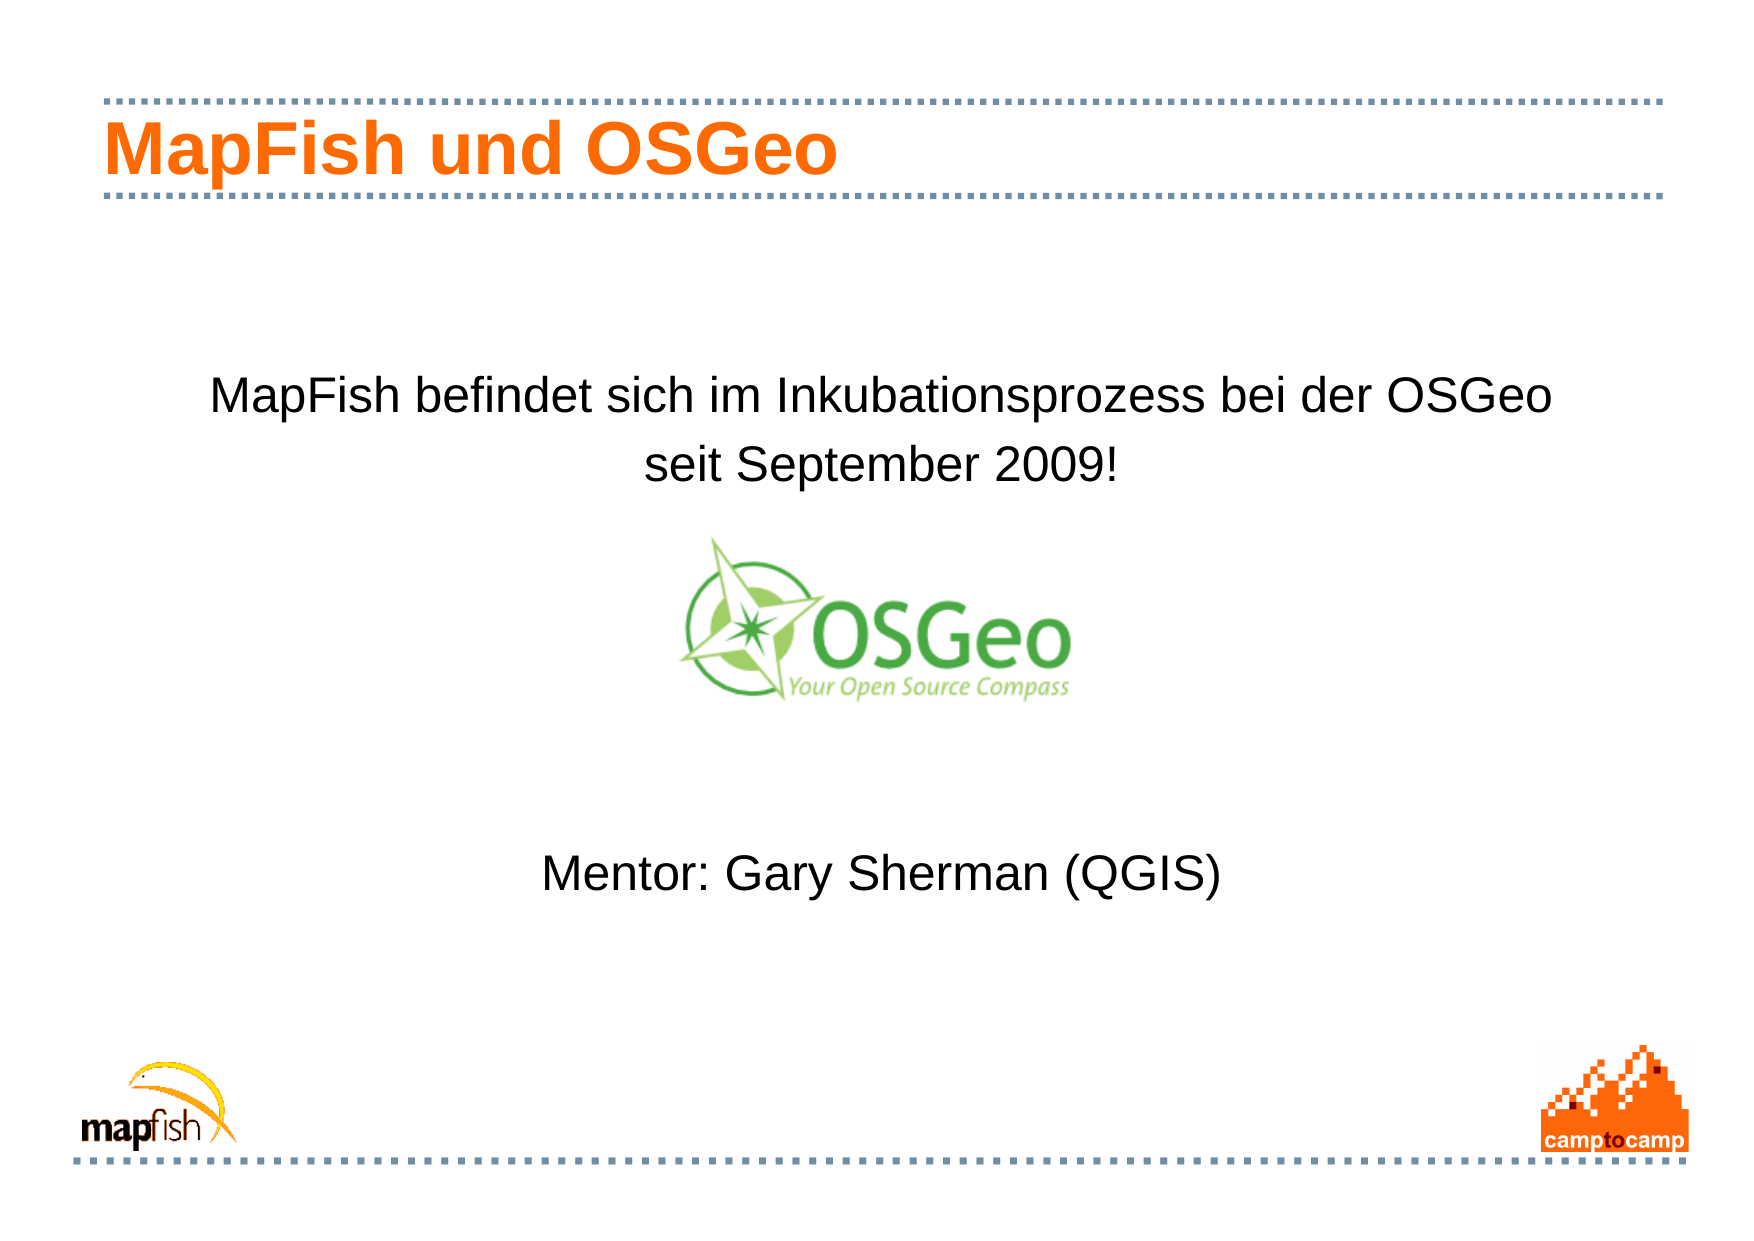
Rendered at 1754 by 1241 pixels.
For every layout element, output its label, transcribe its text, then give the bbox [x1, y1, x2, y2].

picture [82, 1062, 237, 1151]
picture [1541, 1045, 1689, 1152]
picture [643, 499, 1110, 765]
title MapFish und OSGeo [103, 104, 1660, 193]
list MapFish befindet sich im Inkubationsprozess bei der OSGeo seit September 2009! Mentor: Gary Sherman (QGIS) [103, 231, 1660, 1044]
